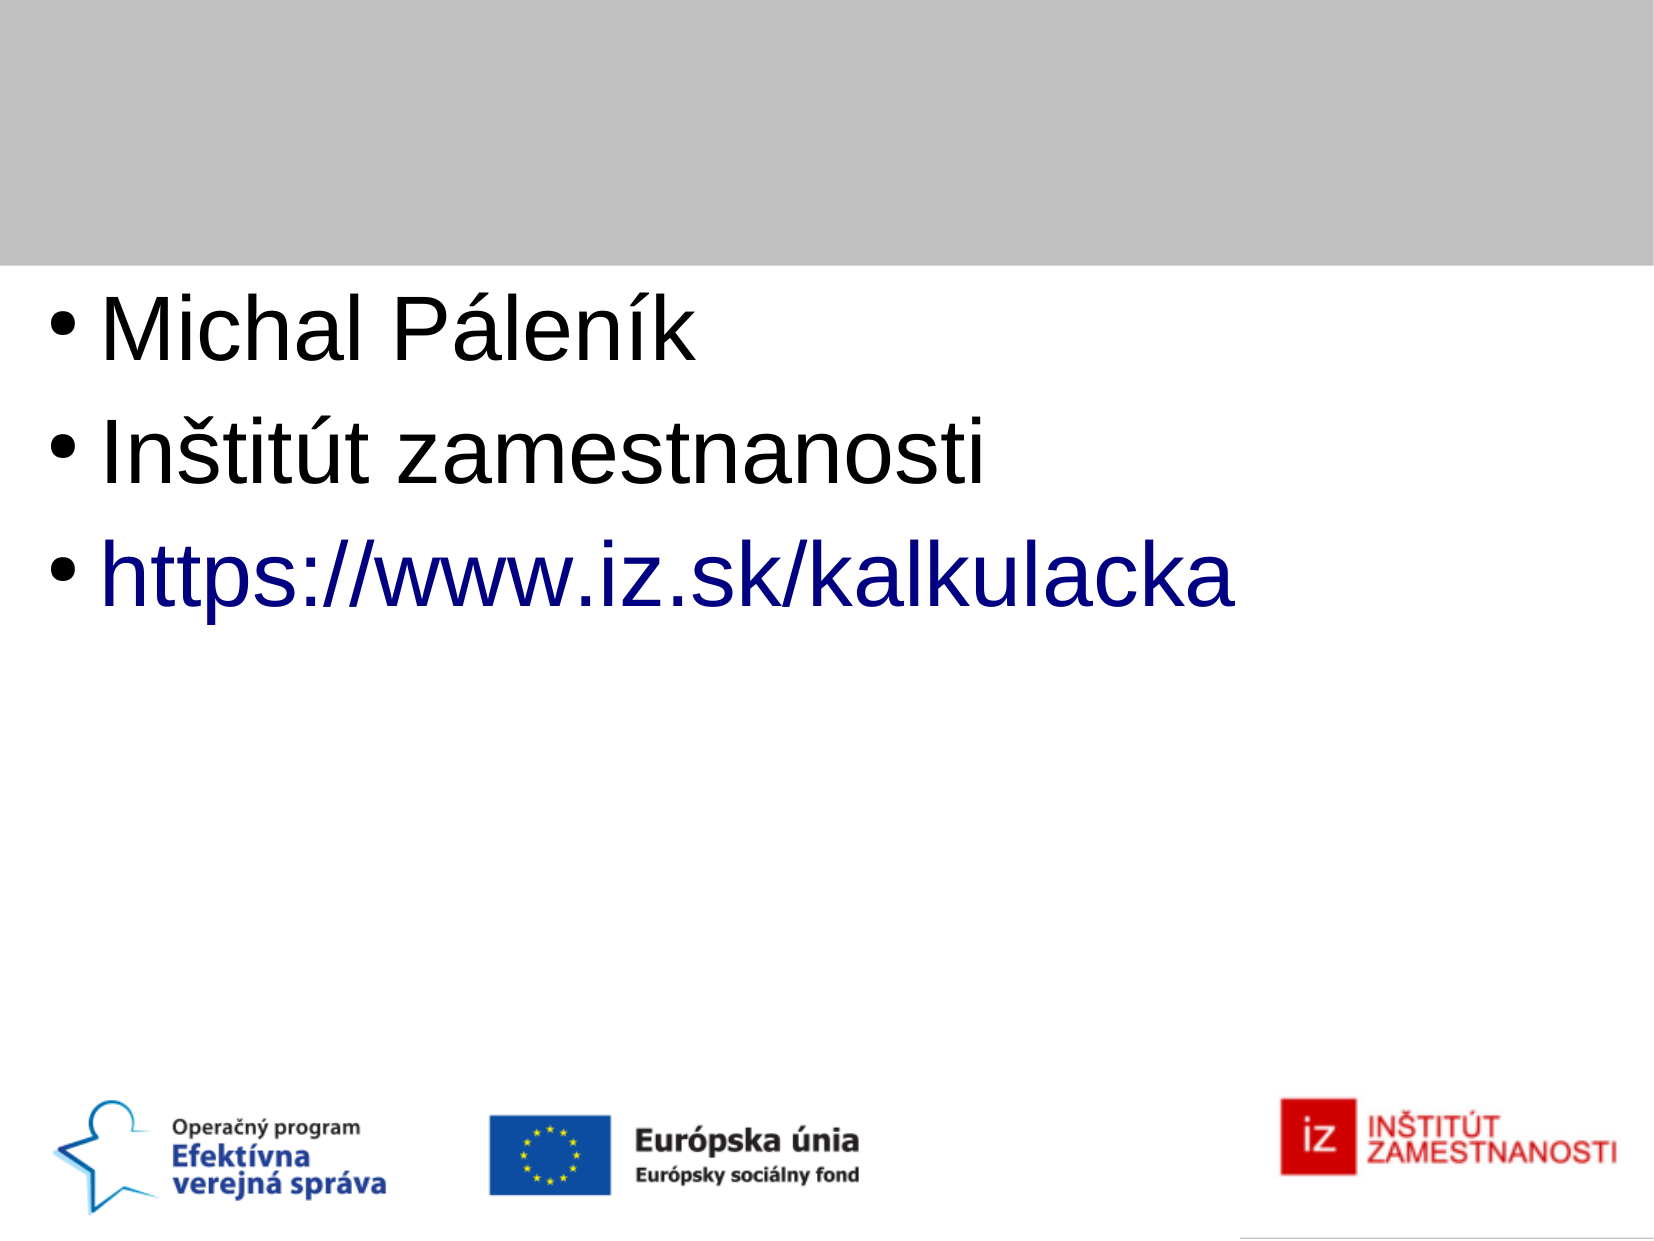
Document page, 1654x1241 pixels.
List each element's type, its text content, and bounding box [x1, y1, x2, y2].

list Michal Páleník Inštitút zamestnanosti https://www.iz.sk/kalkulacka [29, 295, 1533, 1077]
picture [29, 1077, 886, 1241]
picture [1240, 1033, 1654, 1241]
